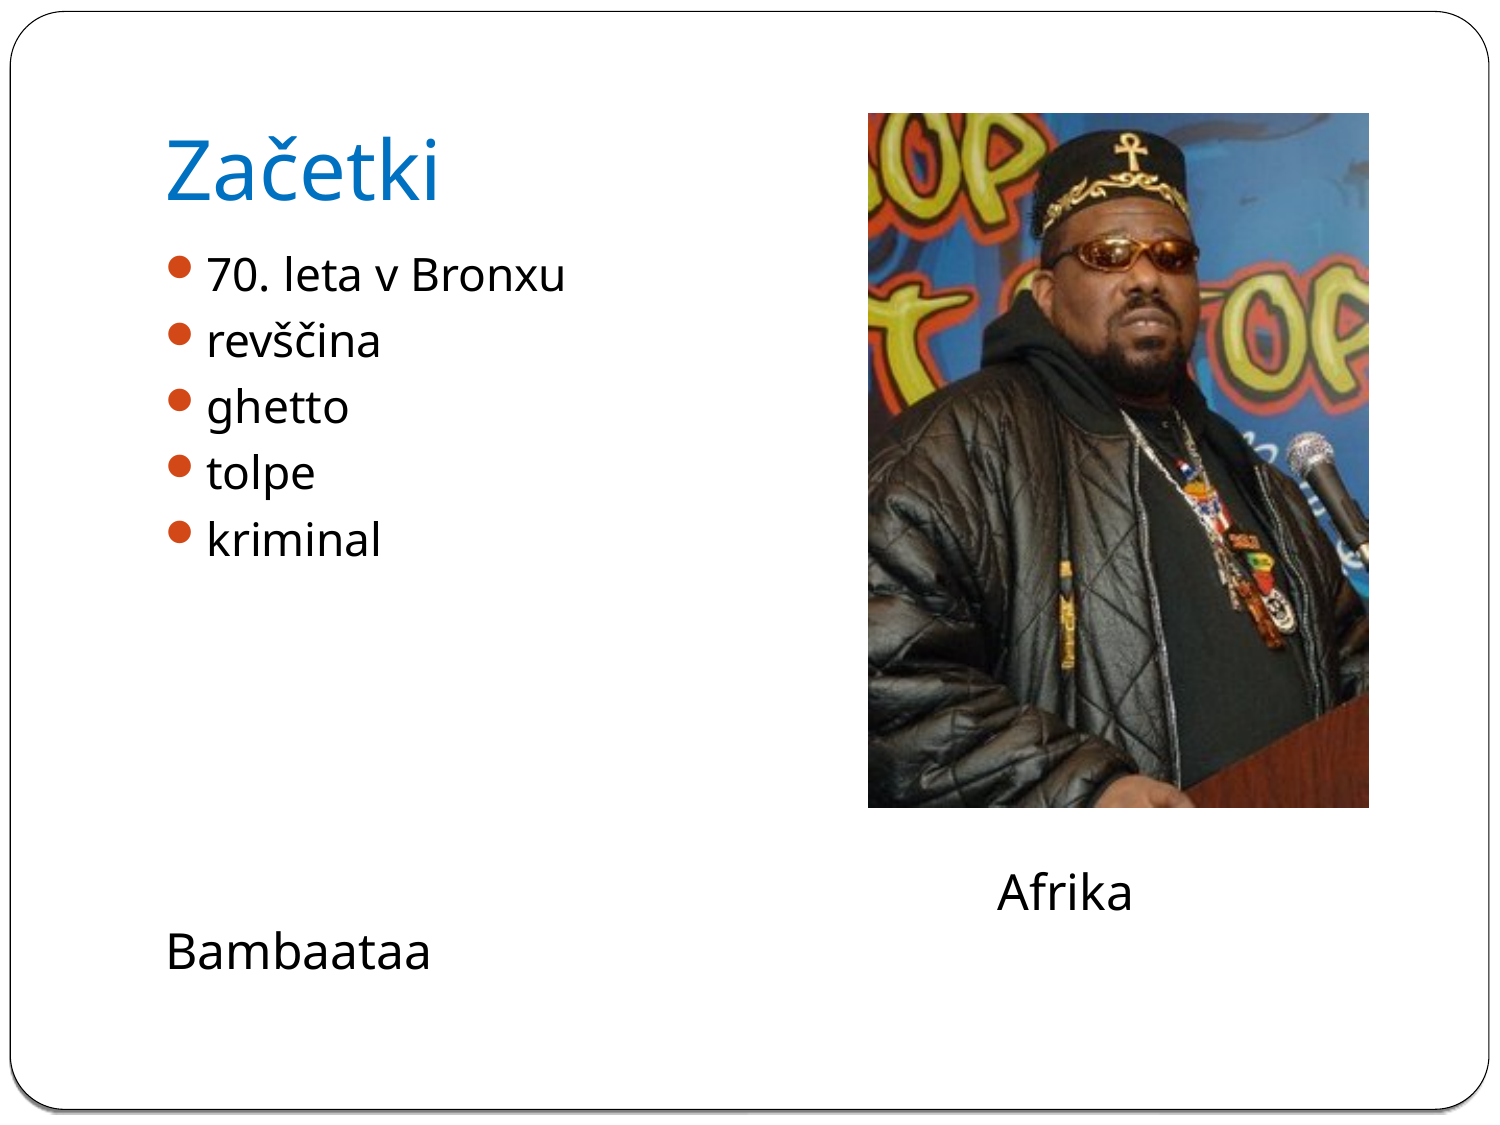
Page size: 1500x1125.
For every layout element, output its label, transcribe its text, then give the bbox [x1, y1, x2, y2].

list 70. leta v Bronxu revščina ghetto tolpe kriminal Afrika Bambaataa [150, 237, 1317, 988]
picture [868, 233, 1369, 808]
title Začetki [150, 45, 1425, 233]
